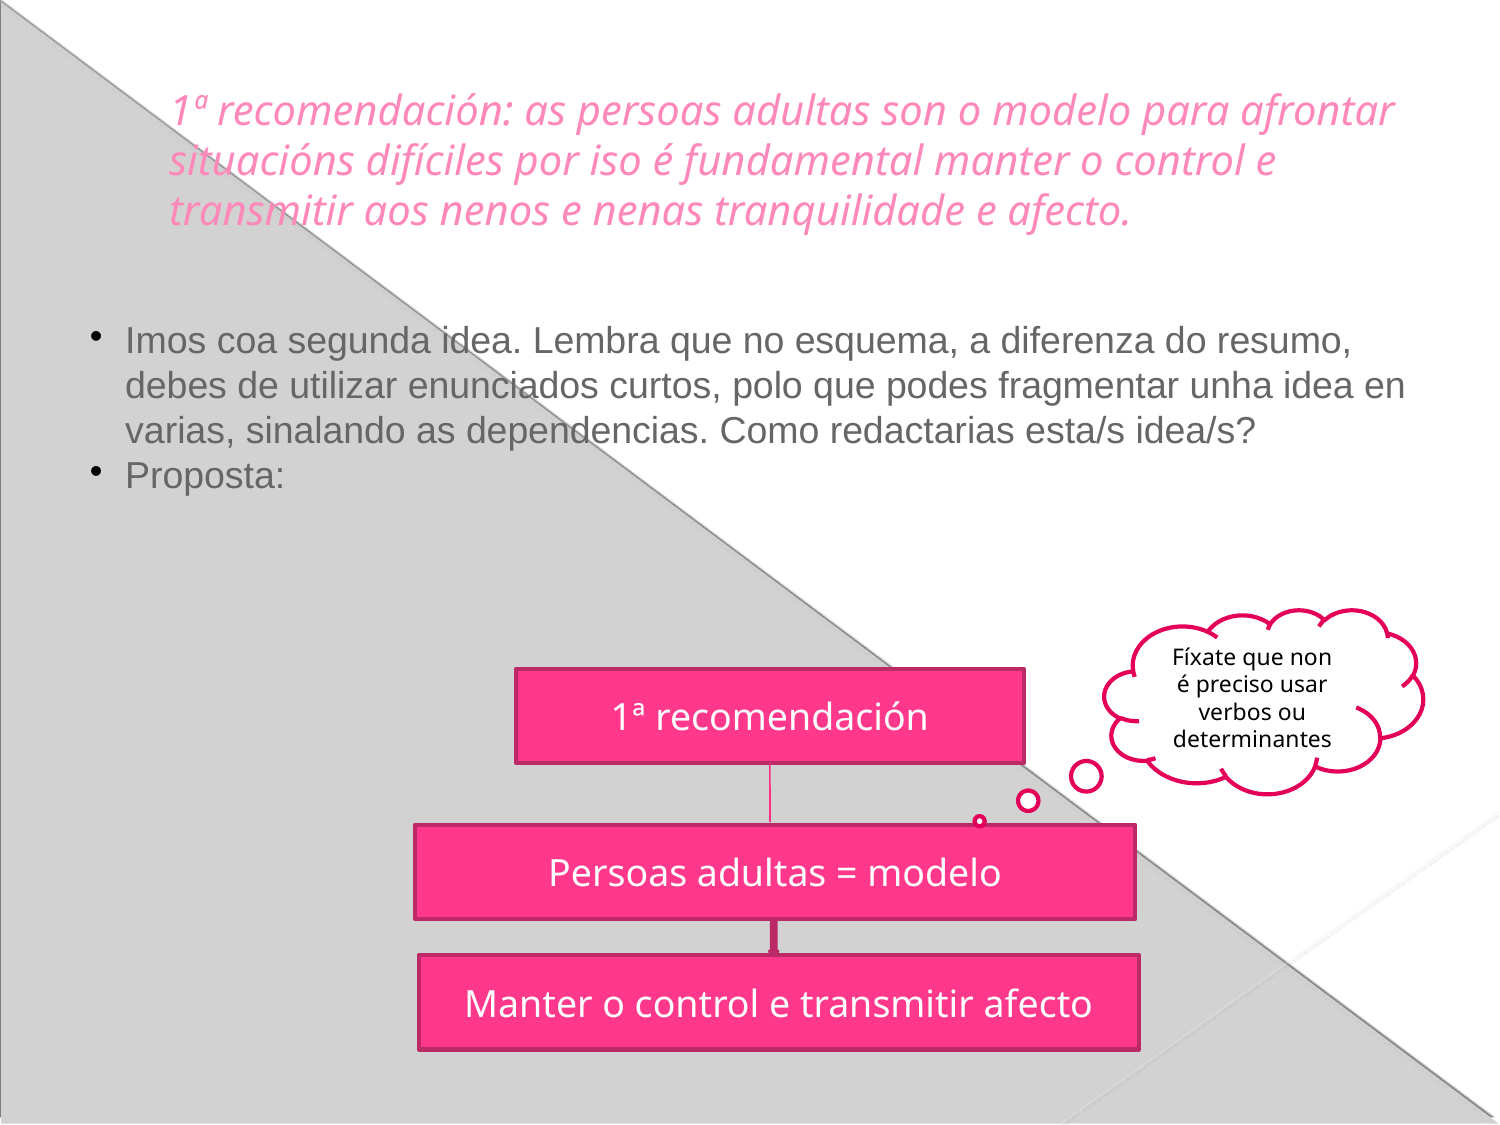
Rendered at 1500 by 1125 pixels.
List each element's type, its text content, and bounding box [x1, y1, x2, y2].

text_box Persoas adultas = modelo [414, 824, 1136, 919]
text_box Manter o control e transmitir afecto [418, 955, 1139, 1050]
text_box Fíxate que non é preciso usar verbos ou determinantes [1104, 610, 1424, 795]
text_box [770, 919, 778, 956]
text_box 1ª recomendación: as persoas adultas son o modelo para afrontar situacións difíciles por iso é fundamental manter o control e transmitir aos nenos e nenas tranquilidade e afecto. [74, 43, 1425, 274]
text_box Imos coa segunda idea. Lembra que no esquema, a diferenza do resumo, debes de utilizar enunciados curtos, polo que podes fragmentar unha idea en varias, sinalando as dependencias. Como redactarias esta/s idea/s? Proposta: [74, 308, 1425, 1059]
text_box 1ª recomendación [516, 668, 1024, 764]
